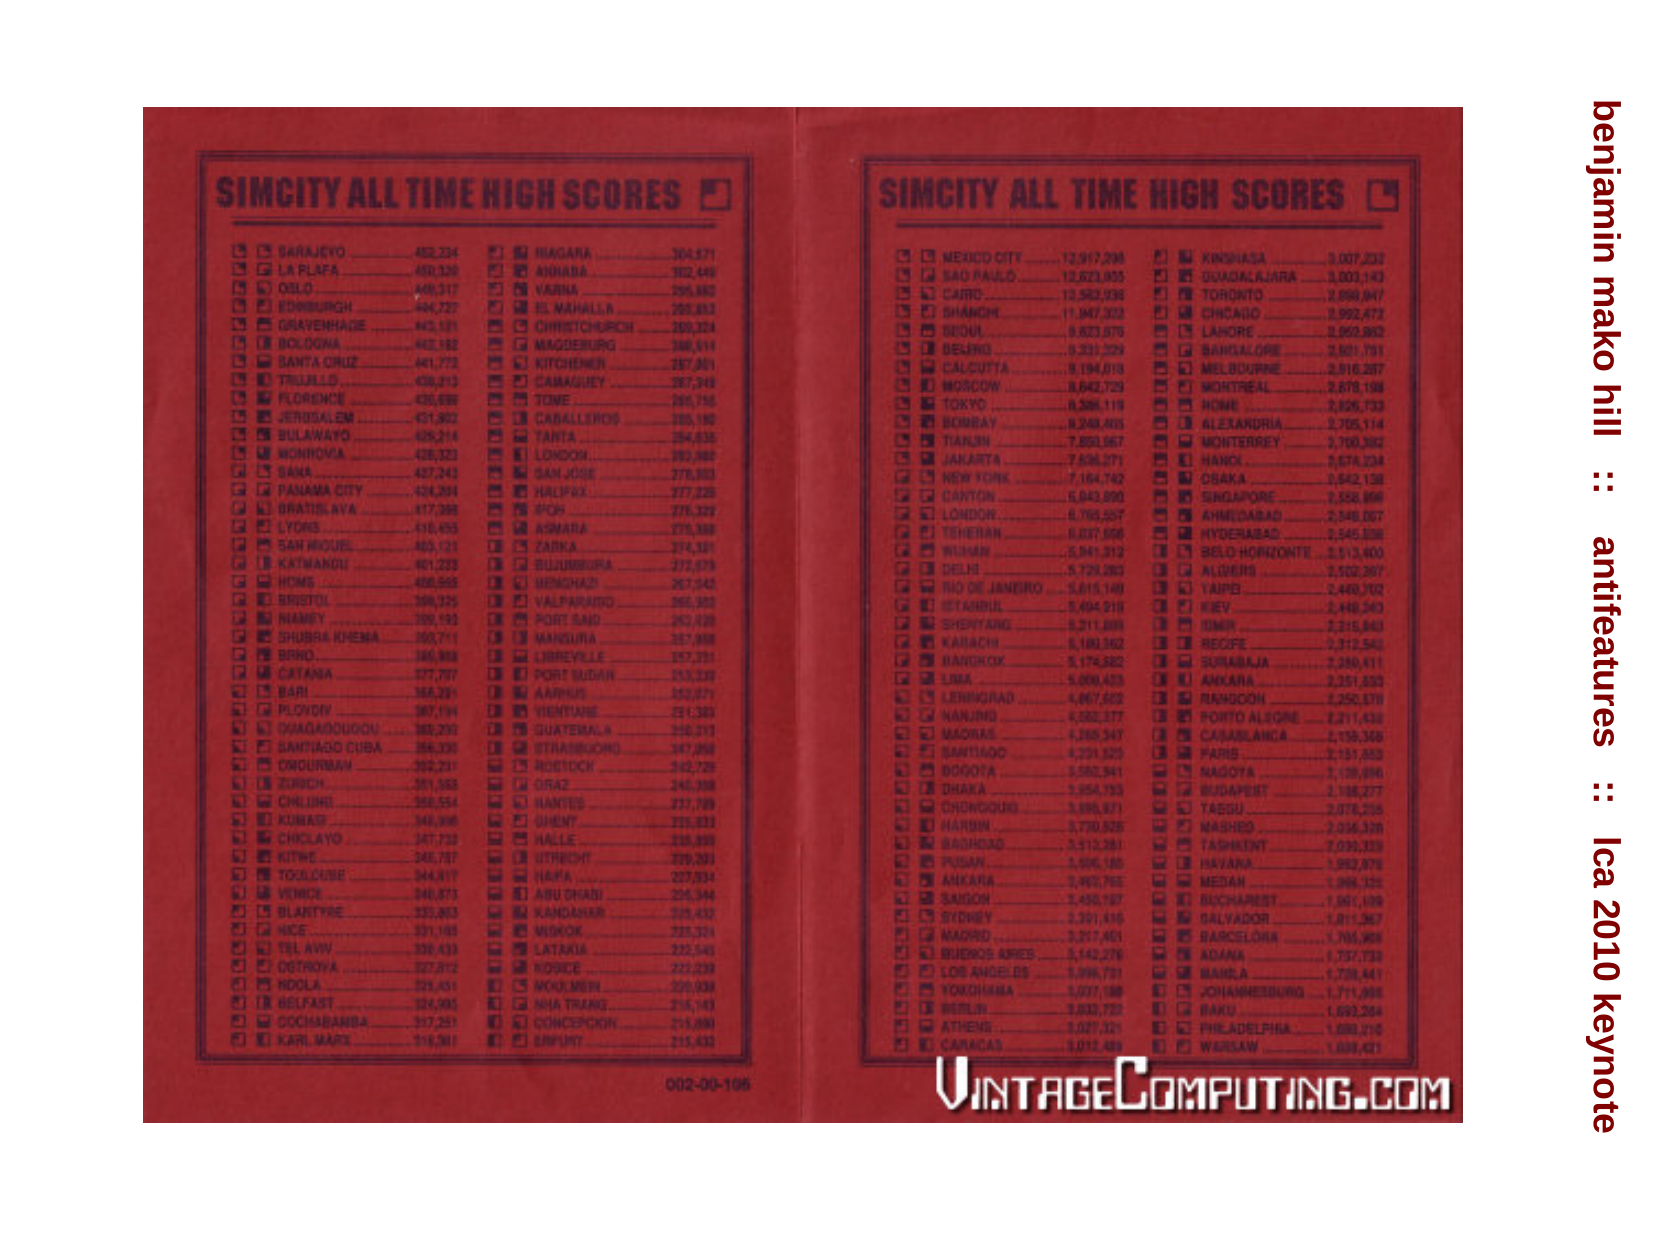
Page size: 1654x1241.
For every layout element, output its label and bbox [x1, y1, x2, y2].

picture [143, 107, 1463, 1123]
